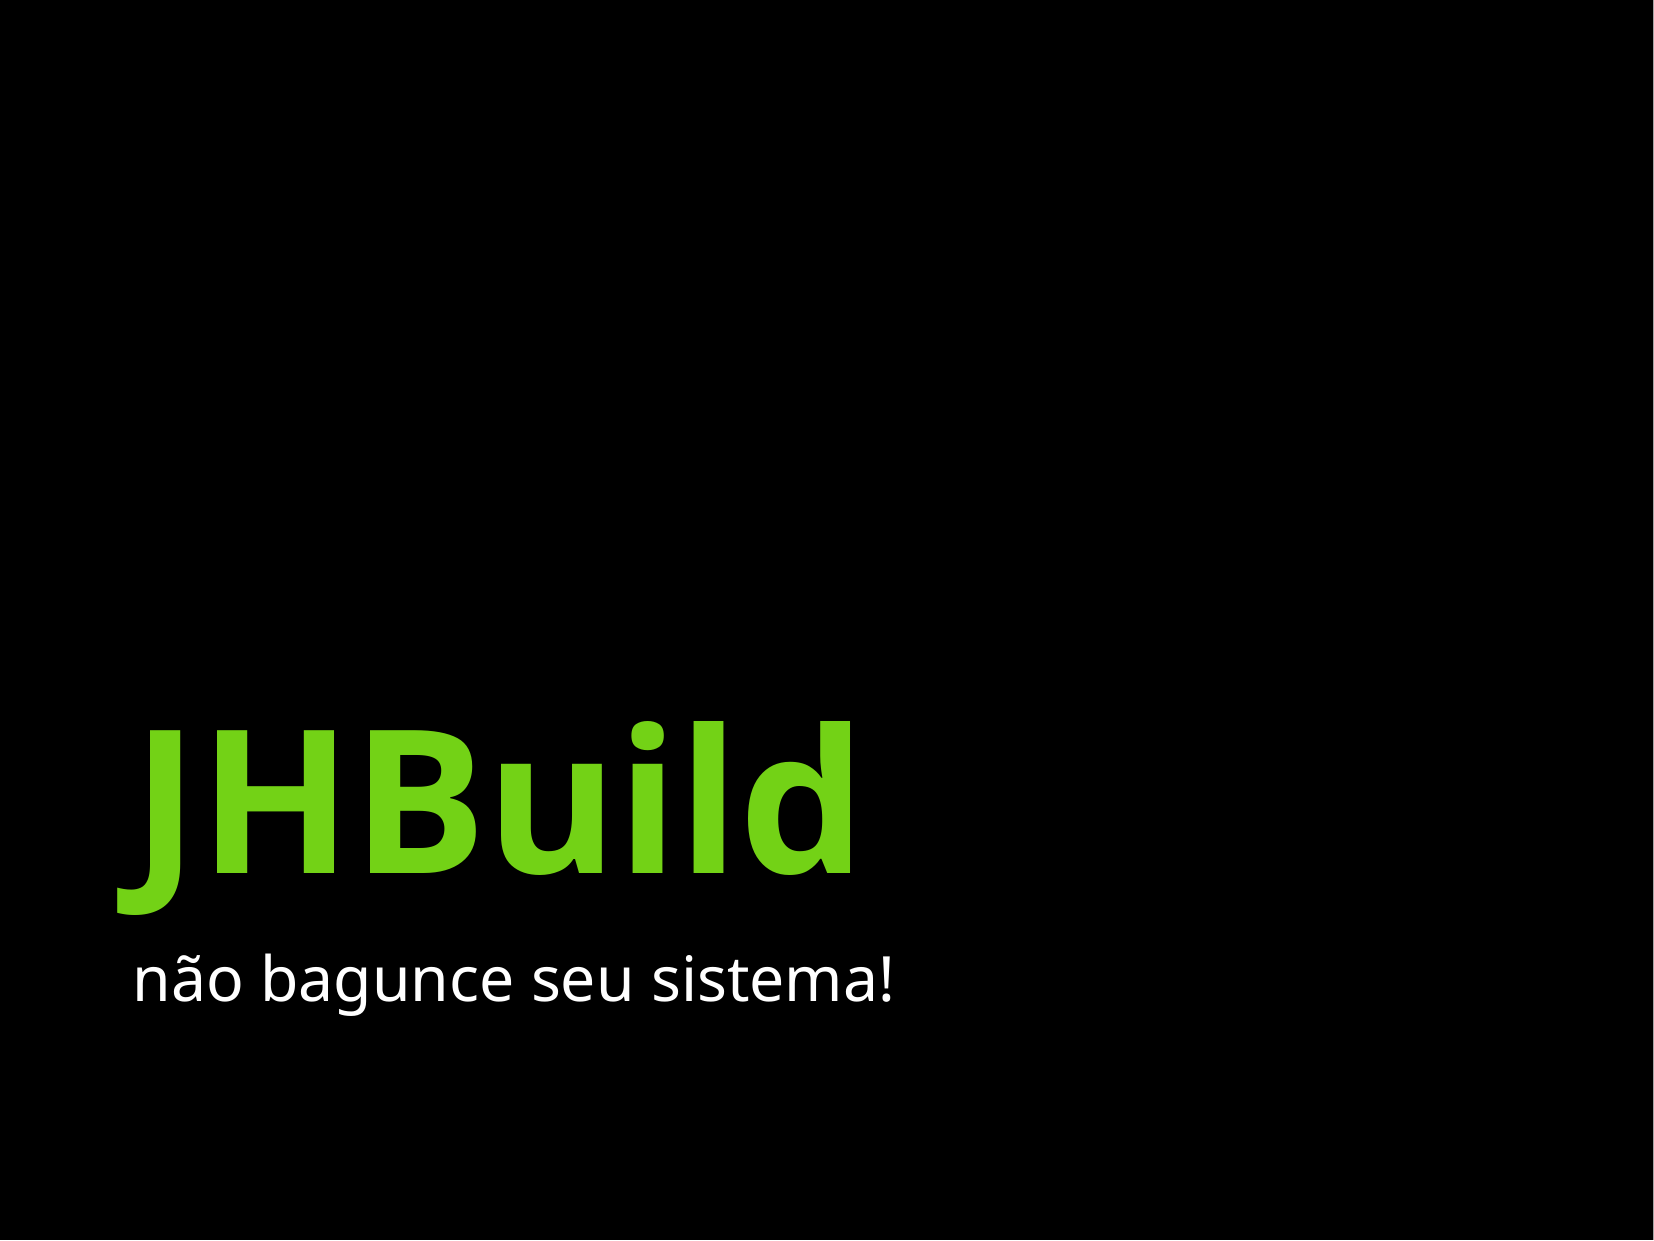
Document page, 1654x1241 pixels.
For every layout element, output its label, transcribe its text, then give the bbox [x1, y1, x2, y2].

text_box JHBuild [118, 100, 1536, 927]
text_box não bagunce seu sistema! [118, 927, 1536, 1134]
